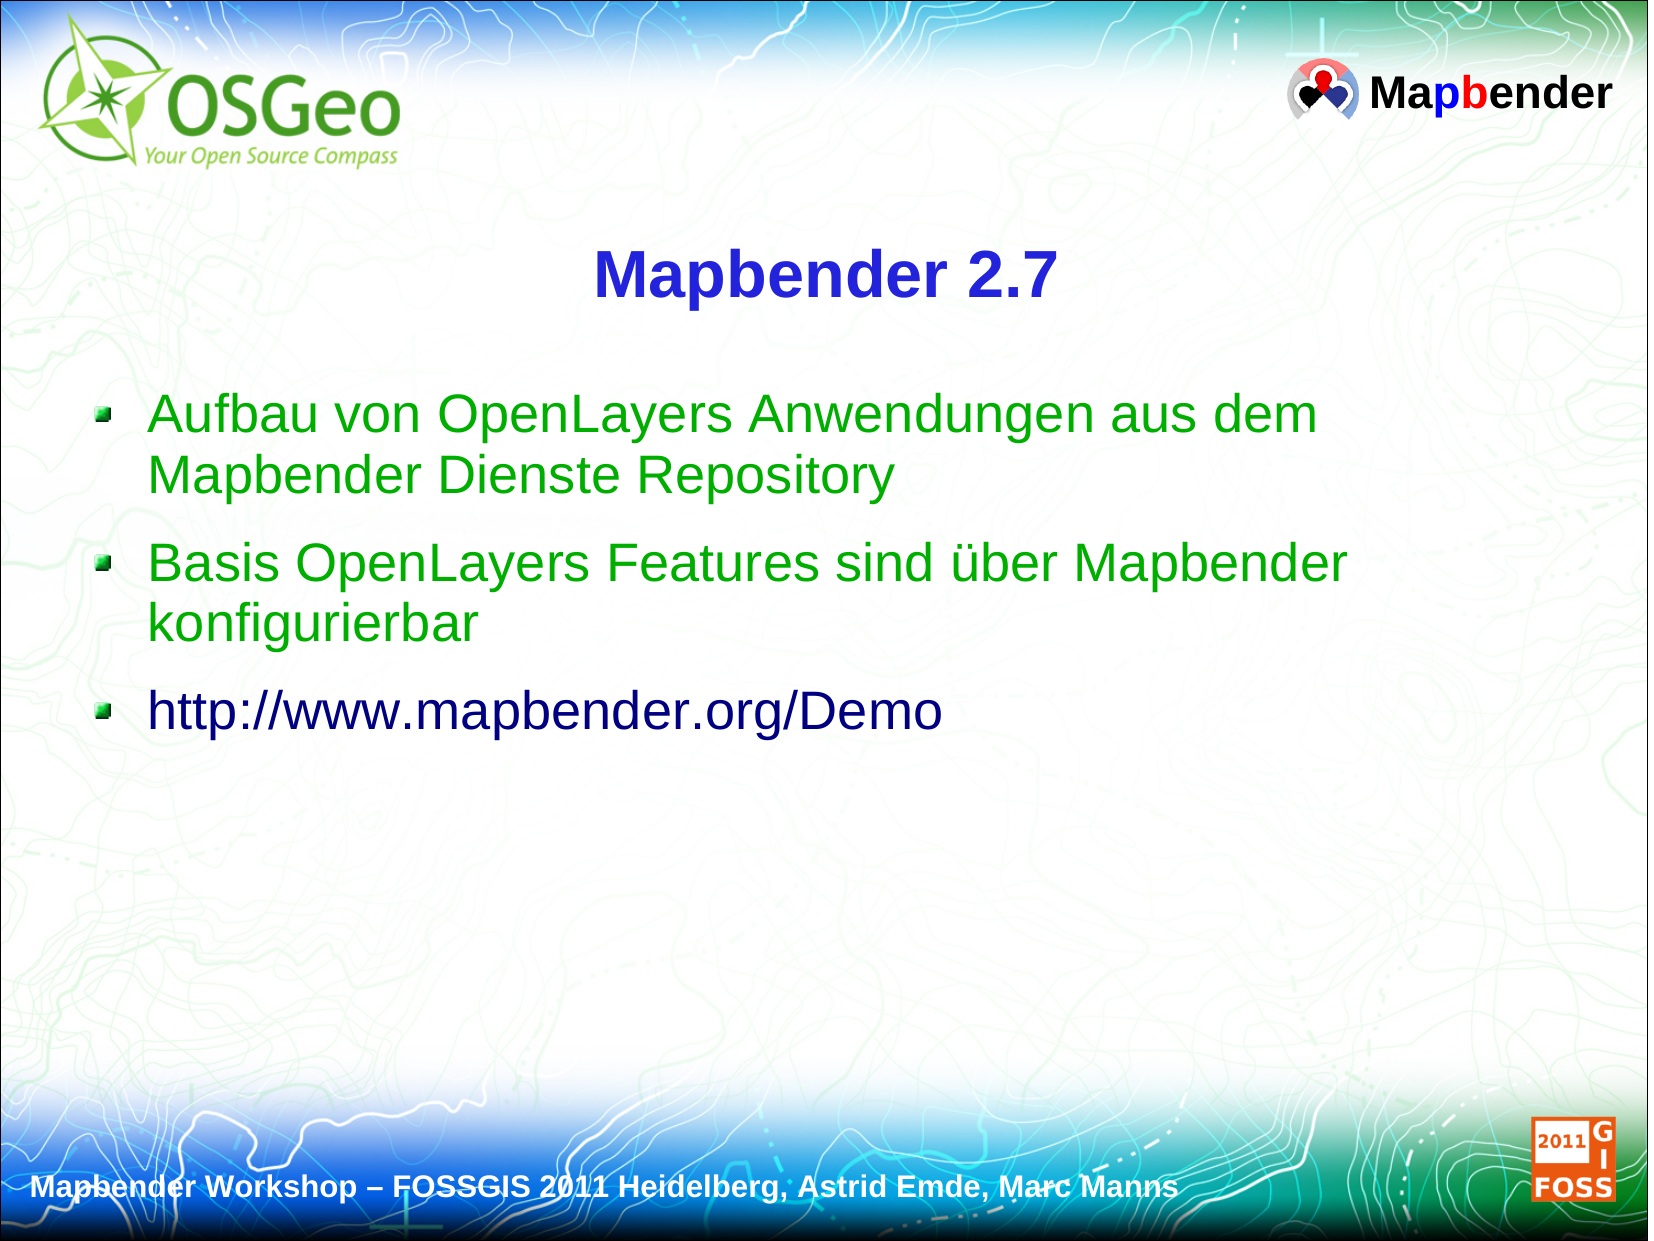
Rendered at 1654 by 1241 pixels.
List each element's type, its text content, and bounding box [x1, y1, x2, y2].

title Mapbender 2.7 [82, 208, 1571, 342]
picture [1, 1, 1647, 1240]
list Aufbau von OpenLayers Anwendungen aus dem Mapbender Dienste Repository Basis OpenLayers Features sind über Mapbender konfigurierbar http://www.mapbender.org/Demo [76, 383, 1565, 1188]
